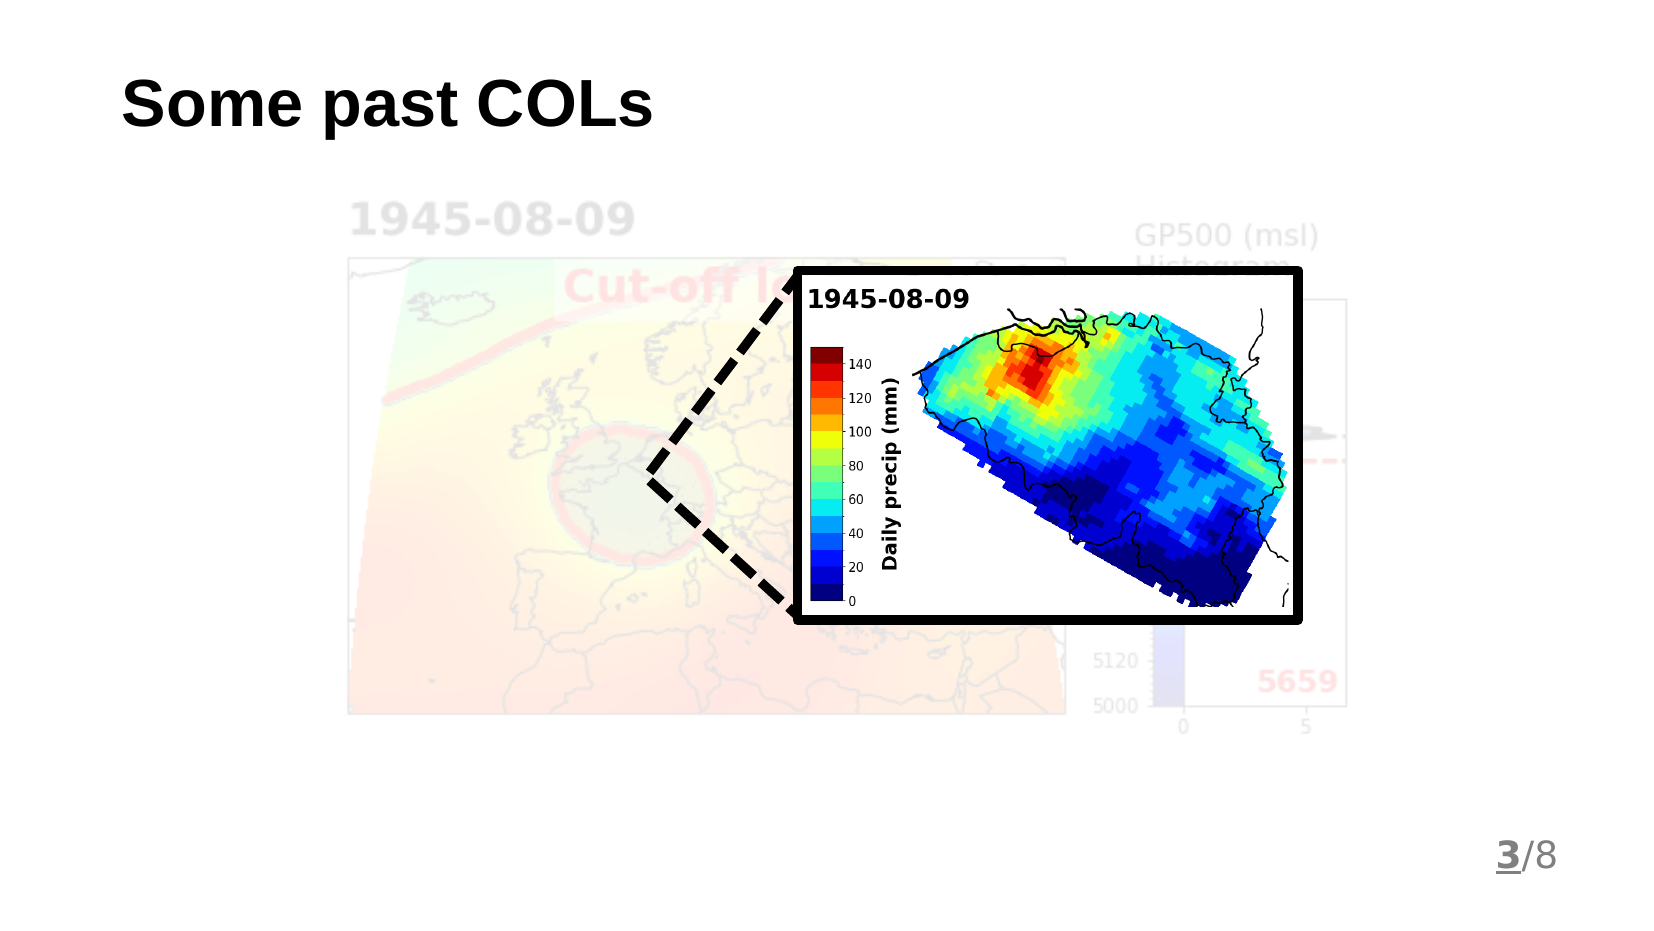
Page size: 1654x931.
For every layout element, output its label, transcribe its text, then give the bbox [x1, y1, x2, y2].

text_box Some past COLs [107, 59, 1270, 186]
text_box [147, 177, 1506, 798]
text_box 3/8 [1480, 826, 1595, 897]
picture [802, 276, 1293, 615]
